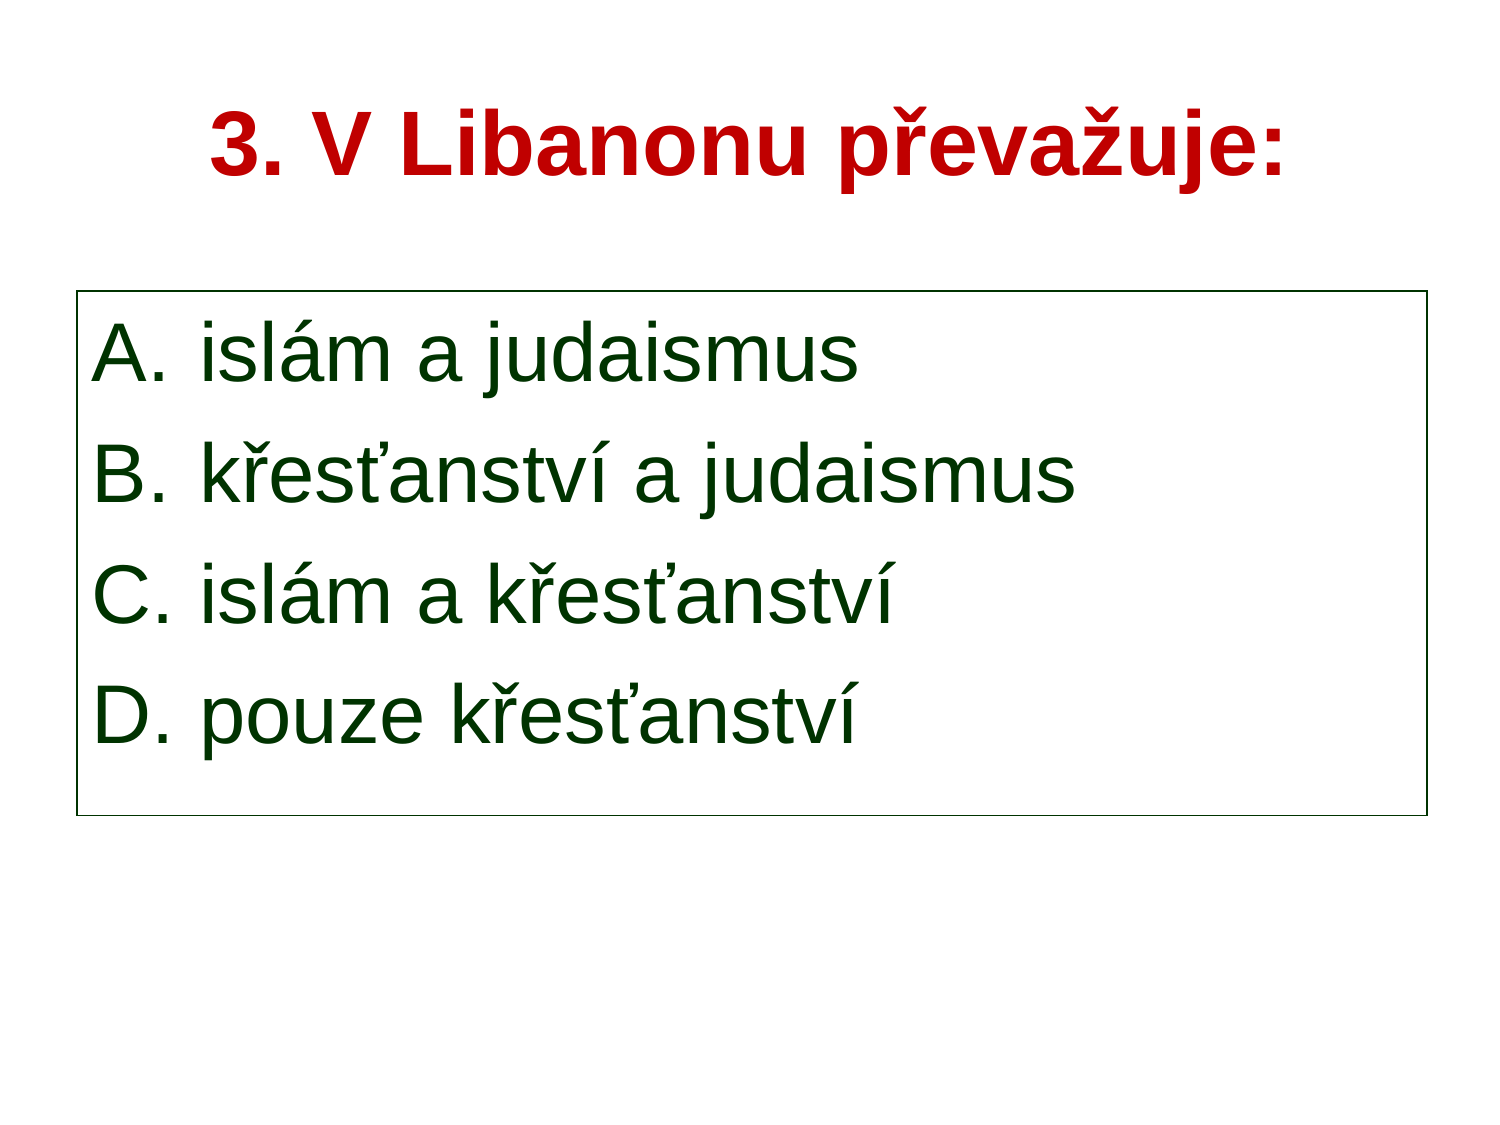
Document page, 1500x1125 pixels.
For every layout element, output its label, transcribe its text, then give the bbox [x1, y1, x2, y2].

title 3. V Libanonu převažuje: [75, 45, 1426, 233]
list islám a judaismus křesťanství a judaismus islám a křesťanství pouze křesťanství [76, 290, 1427, 816]
